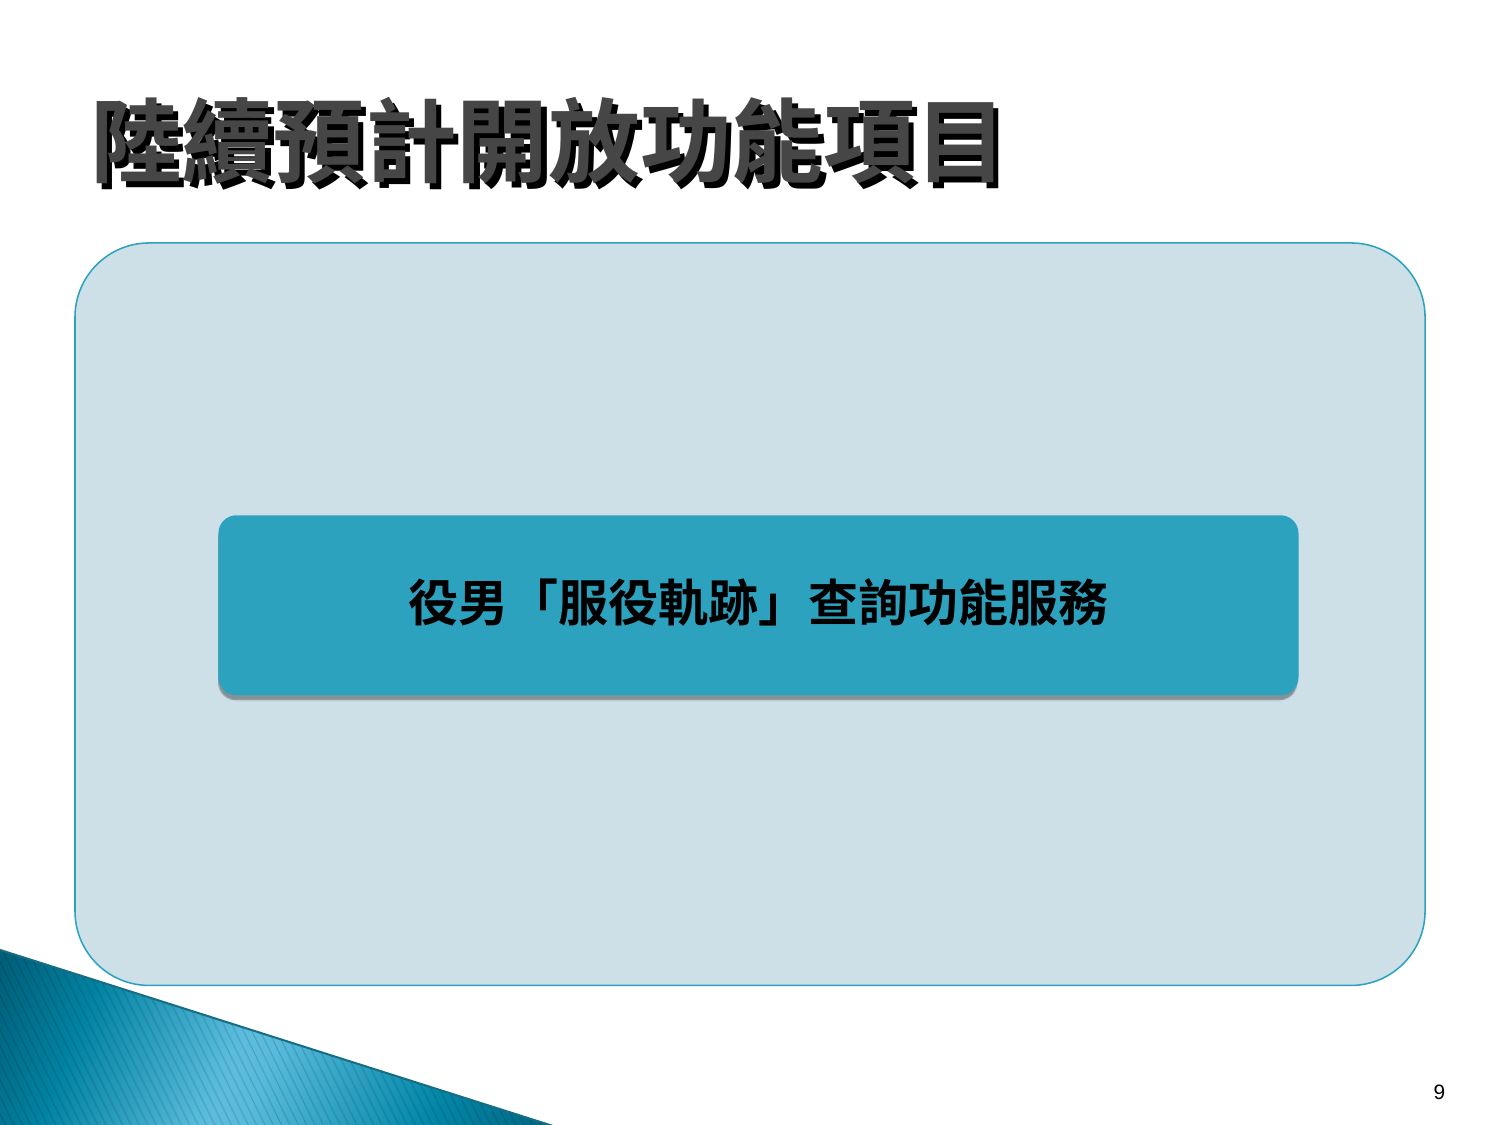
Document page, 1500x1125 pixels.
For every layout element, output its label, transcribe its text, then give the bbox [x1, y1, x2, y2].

text_box [1418, 1051, 1479, 1112]
text_box [75, 242, 1426, 986]
text_box 役男「服役軌跡」查詢功能服務 [218, 515, 1299, 696]
title 陸續預計開放功能項目 [75, 45, 1426, 233]
